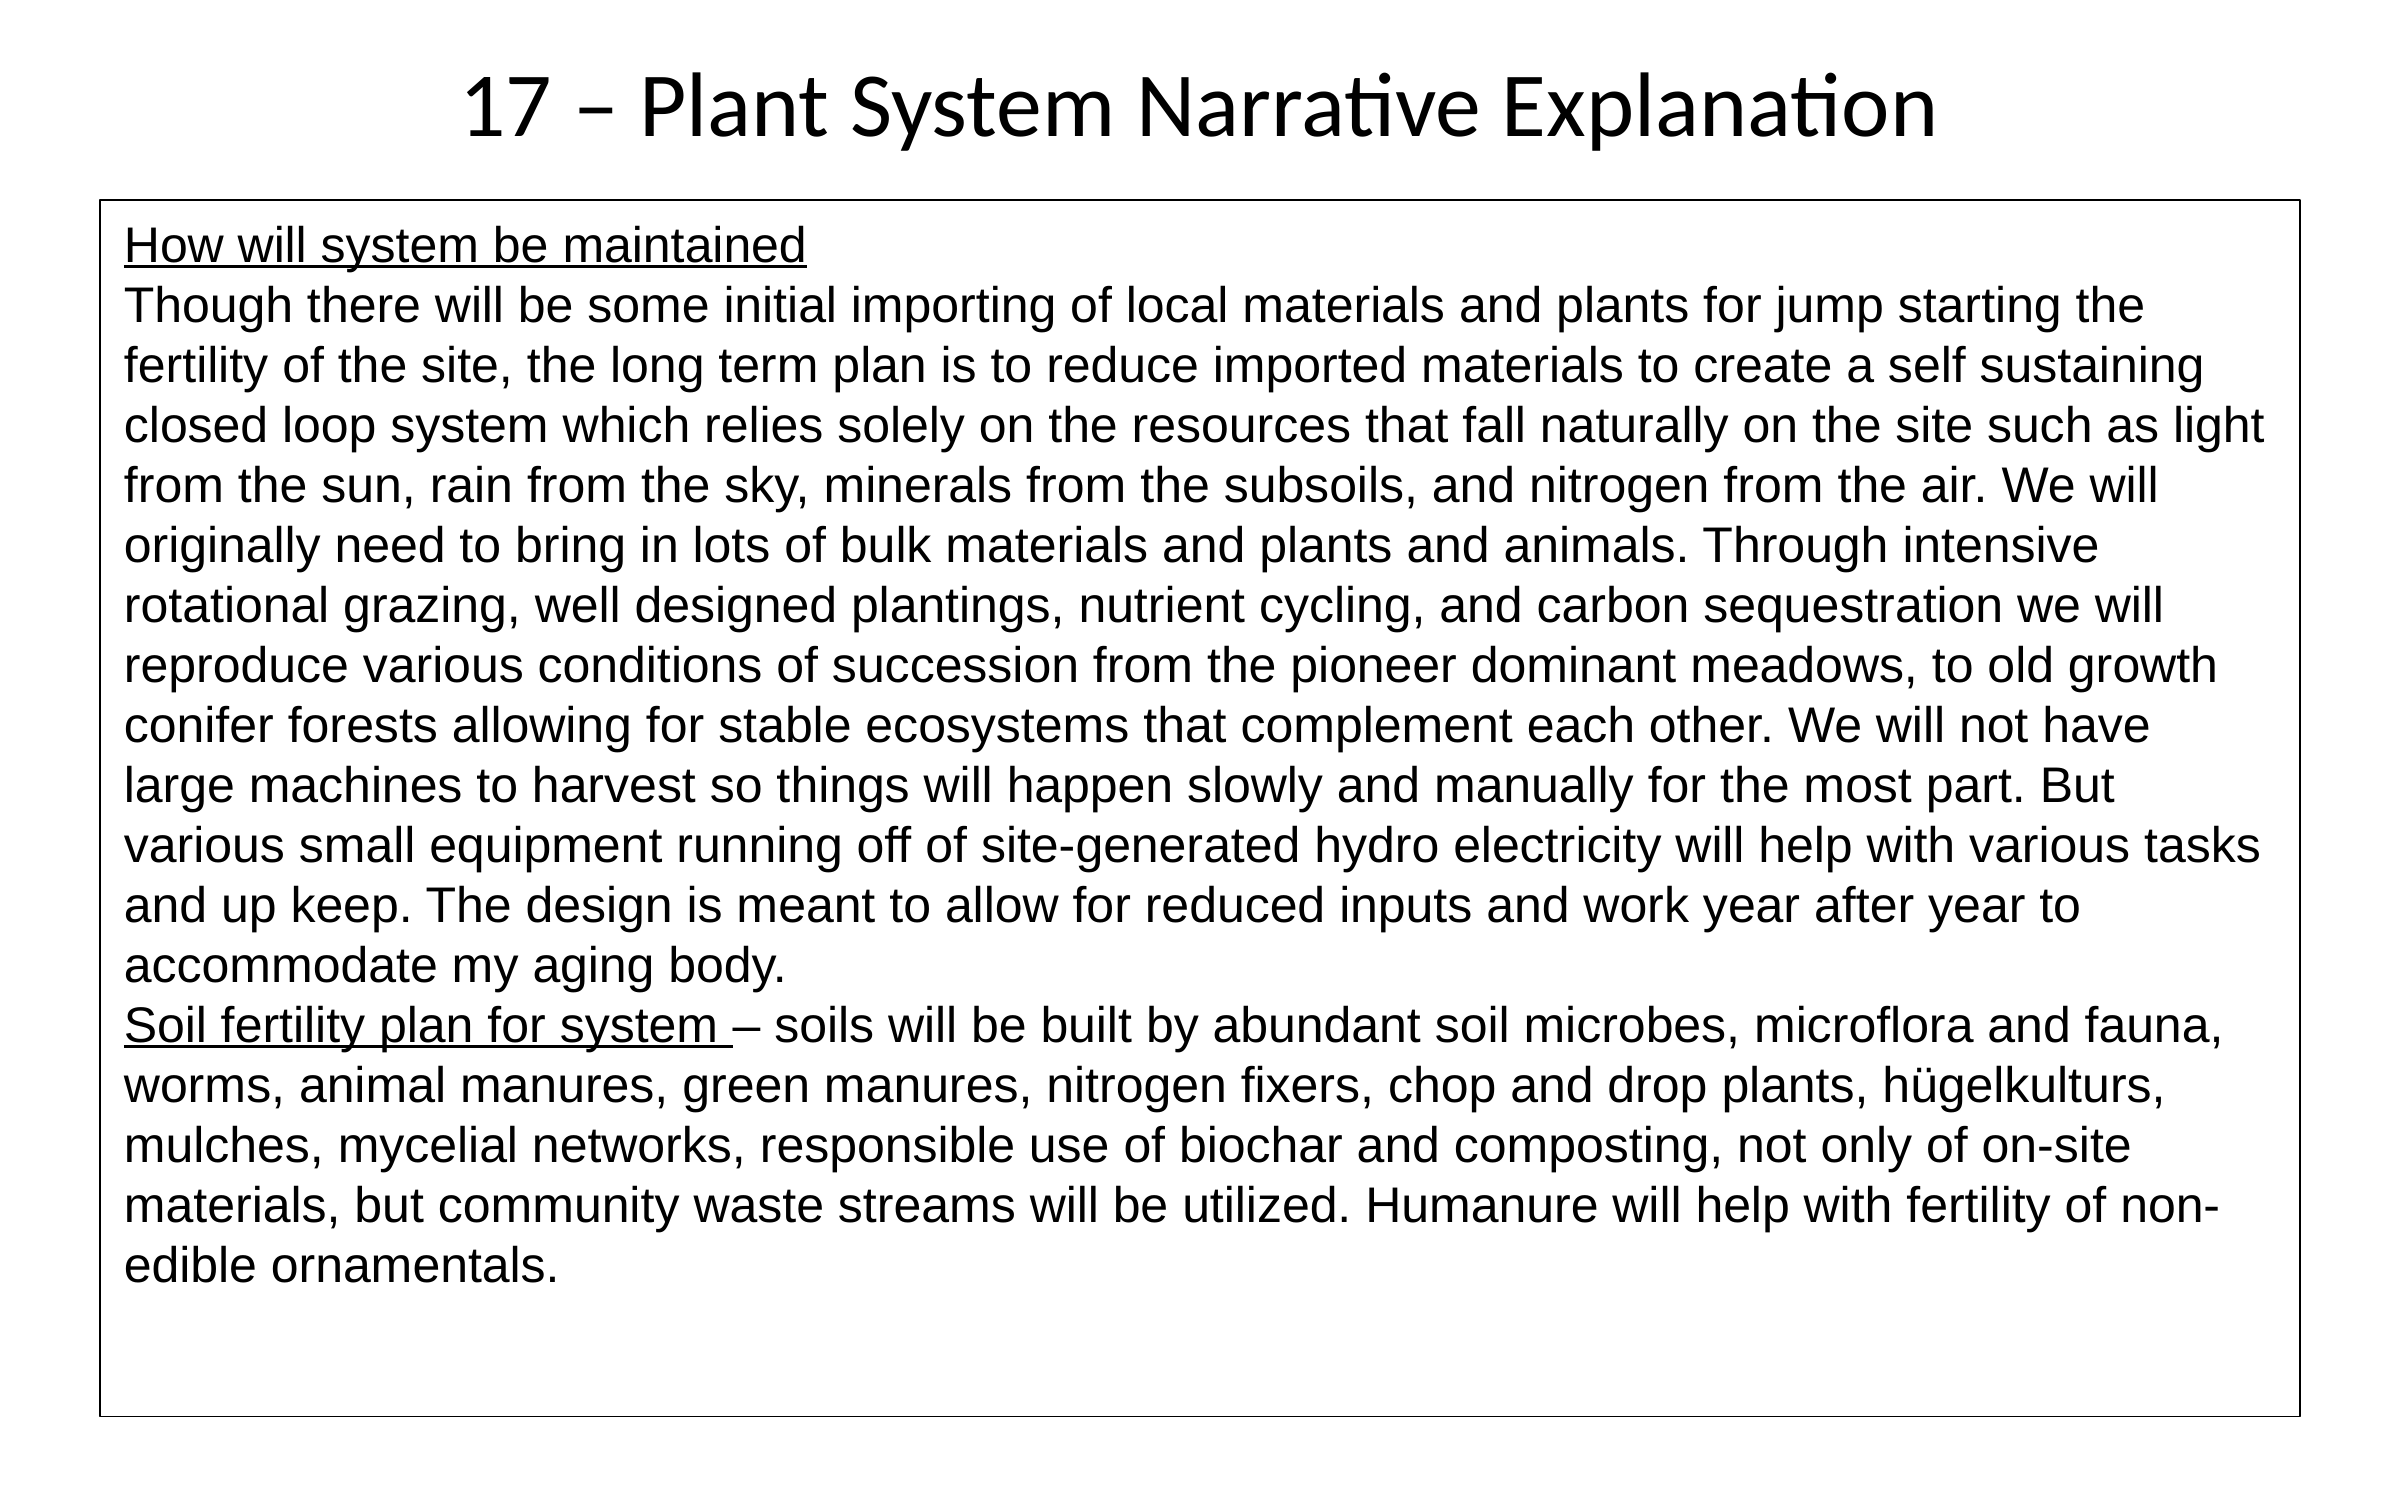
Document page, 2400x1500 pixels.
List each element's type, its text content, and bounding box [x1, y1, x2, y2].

text_box 17 – Plant System Narrative Explanation [179, 33, 2220, 167]
text_box How will system be maintained Though there will be some initial importing of local materials and plants for jump starting the fertility of the site, the long term plan is to reduce imported materials to create a self sustaining closed loop system which relies solely on the resources that fall naturally on the site such as light from the sun, rain from the sky, minerals from the subsoils, and nitrogen from the air. We will originally need to bring in lots of bulk materials and plants and animals. Through intensive rotational grazing, well designed plantings, nutrient cycling, and carbon sequestration we will reproduce various conditions of succession from the pioneer dominant meadows, to old growth conifer forests allowing for stable ecosystems that complement each other. We will not have large machines to harvest so things will happen slowly and manually for the most part. But various small equipment running off of site-generated hydro electricity will help with various tasks and up keep. The design is meant to allow for reduced inputs and work year after year to accommodate my aging body. Soil fertility plan for system – soils will be built by abundant soil microbes, microflora and fauna, worms, animal manures, green manures, nitrogen fixers, chop and drop plants, hügelkulturs, mulches, mycelial networks, responsible use of biochar and composting, not only of on-site materials, but community waste streams will be utilized. Humanure will help with fertility of non-edible ornamentals. [99, 200, 2300, 1417]
